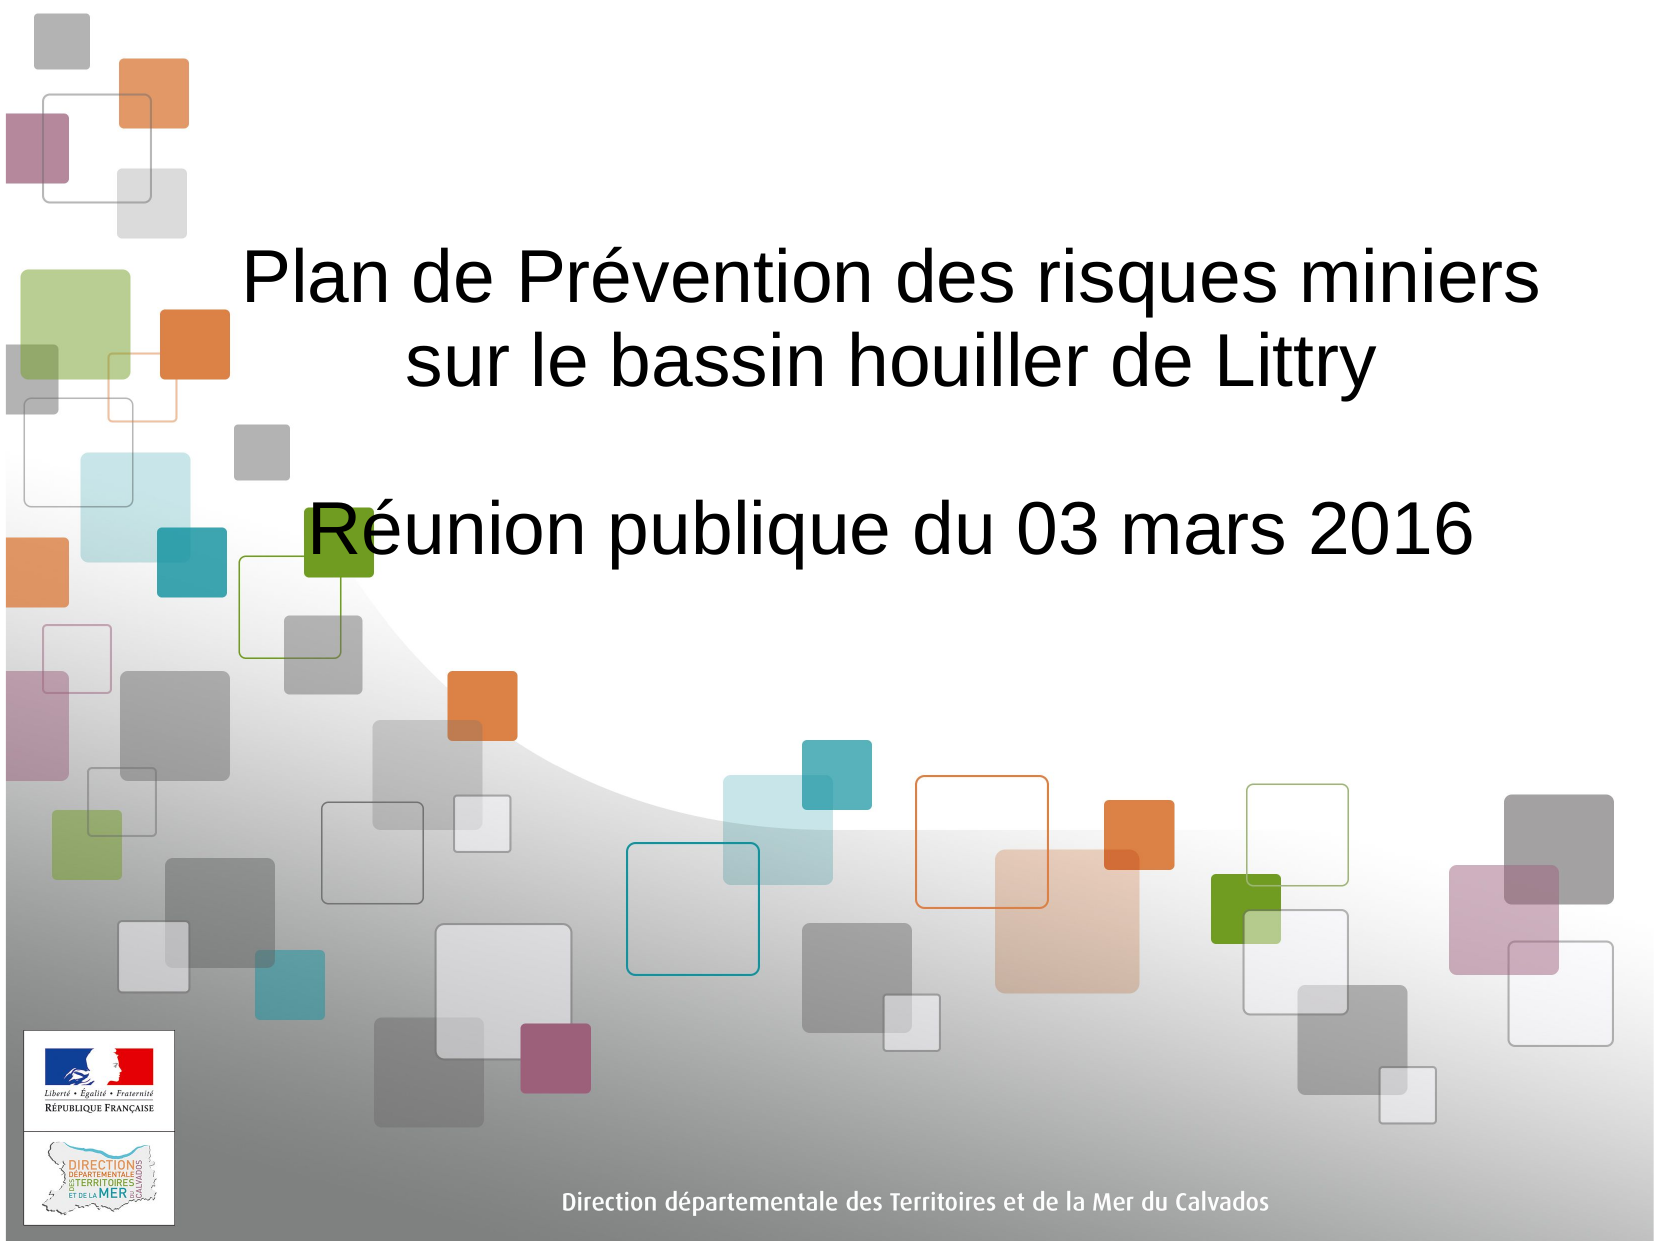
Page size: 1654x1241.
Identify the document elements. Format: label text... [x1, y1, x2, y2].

picture [5, 3, 1654, 1241]
subtitle Plan de Prévention des risques miniers sur le bassin houiller de Littry Réunion publique du 03 mars 2016 [212, 49, 1571, 756]
